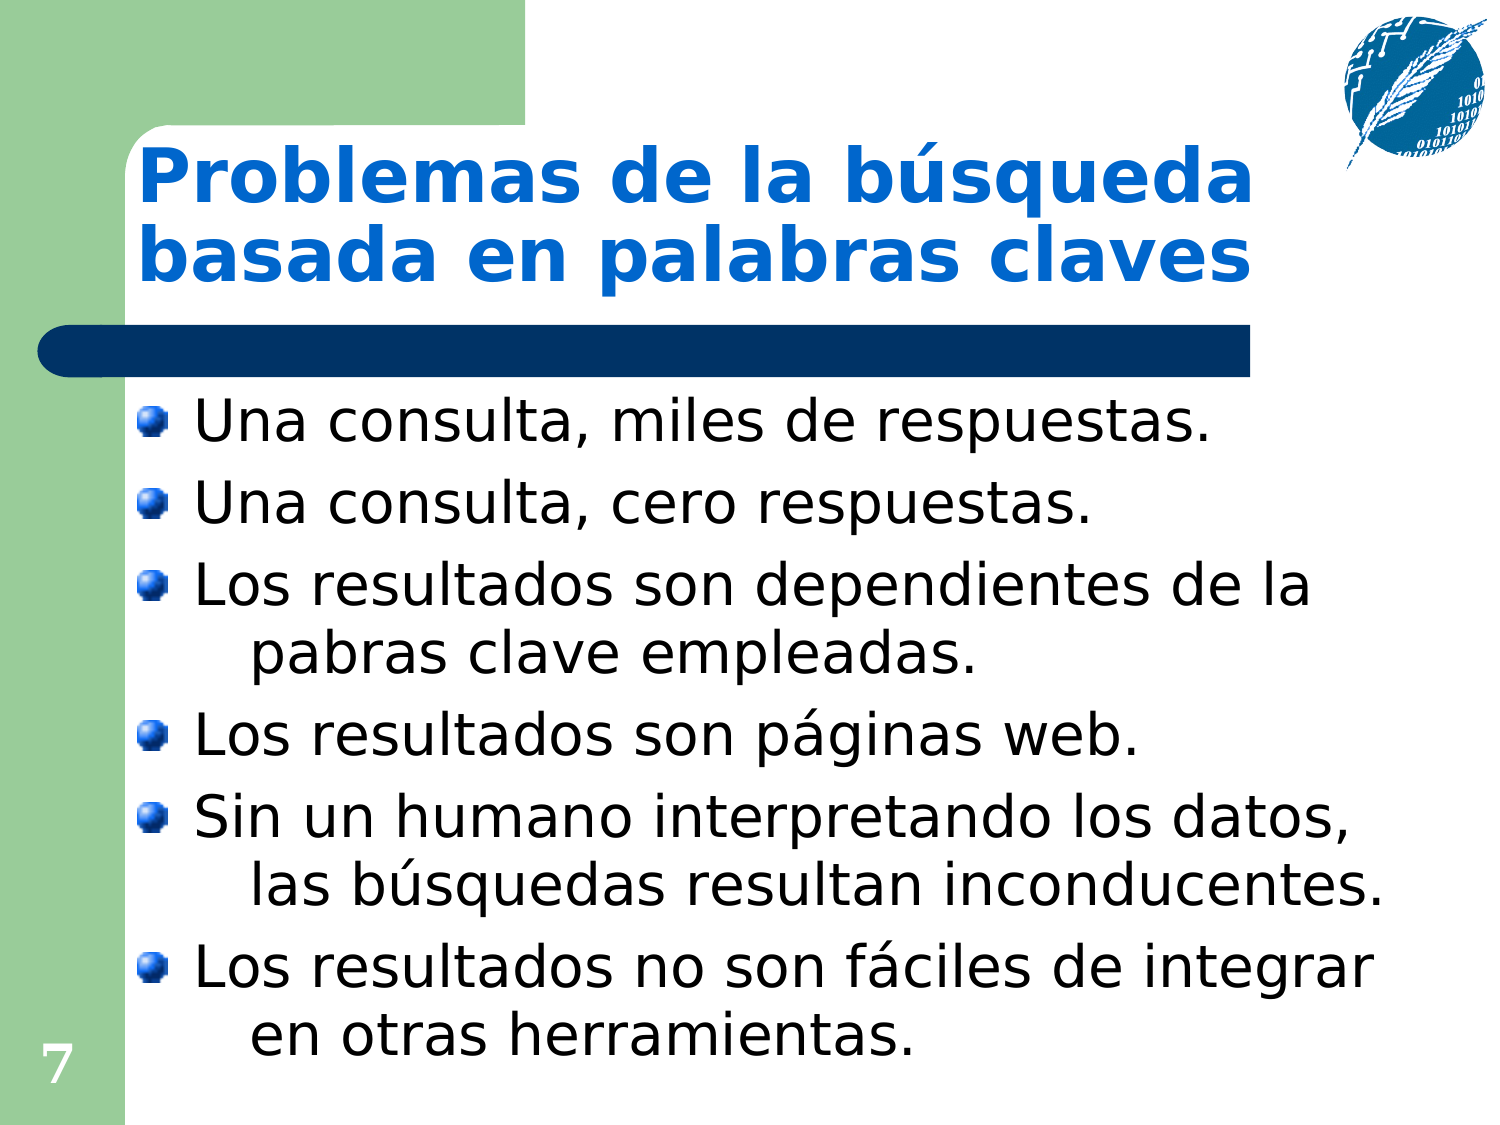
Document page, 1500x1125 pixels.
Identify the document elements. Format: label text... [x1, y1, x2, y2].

picture [1416, 140, 1425, 149]
list Una consulta, miles de respuestas. Una consulta, cero respuestas. Los resultados son dependientes de la pabras clave empleadas. Los resultados son páginas web. Sin un humano interpretando los datos, las búsquedas resultan inconducentes. Los resultados no son fáciles de integrar en otras herramientas. [137, 387, 1400, 1070]
title Problemas de la búsqueda basada en palabras claves [136, 135, 1413, 302]
picture [1427, 138, 1431, 148]
picture [1341, 15, 1487, 172]
picture [1436, 127, 1450, 136]
picture [1433, 139, 1440, 147]
